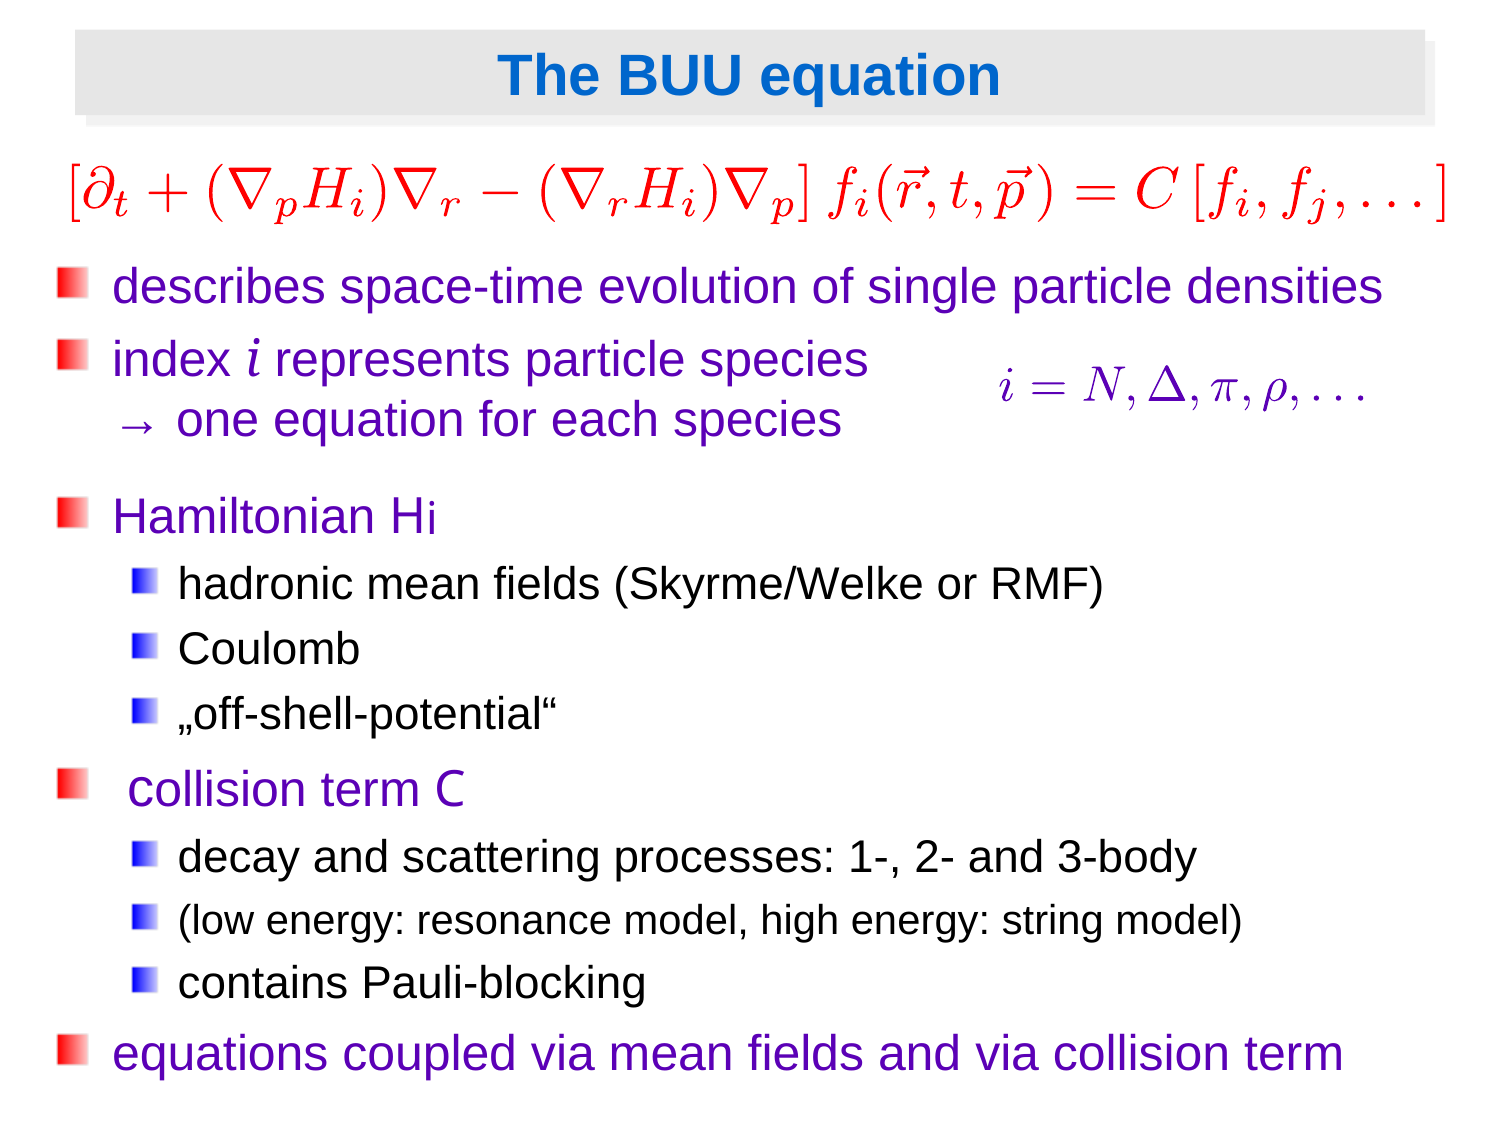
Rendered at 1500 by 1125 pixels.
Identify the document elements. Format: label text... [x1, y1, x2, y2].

title The BUU equation [75, 29, 1426, 116]
list describes space-time evolution of single particle densities index i represents particle species → one equation for each species Hamiltonian Hi hadronic mean fields (Skyrme/Welke or RMF) Coulomb „off-shell-potential“ collision term C decay and scattering processes: 1-, 2- and 3-body (low energy: resonance model, high energy: string model) contains Pauli-blocking equations coupled via mean fields and via collision term [41, 148, 1459, 1093]
text_box [998, 365, 1368, 412]
text_box [64, 163, 1452, 225]
